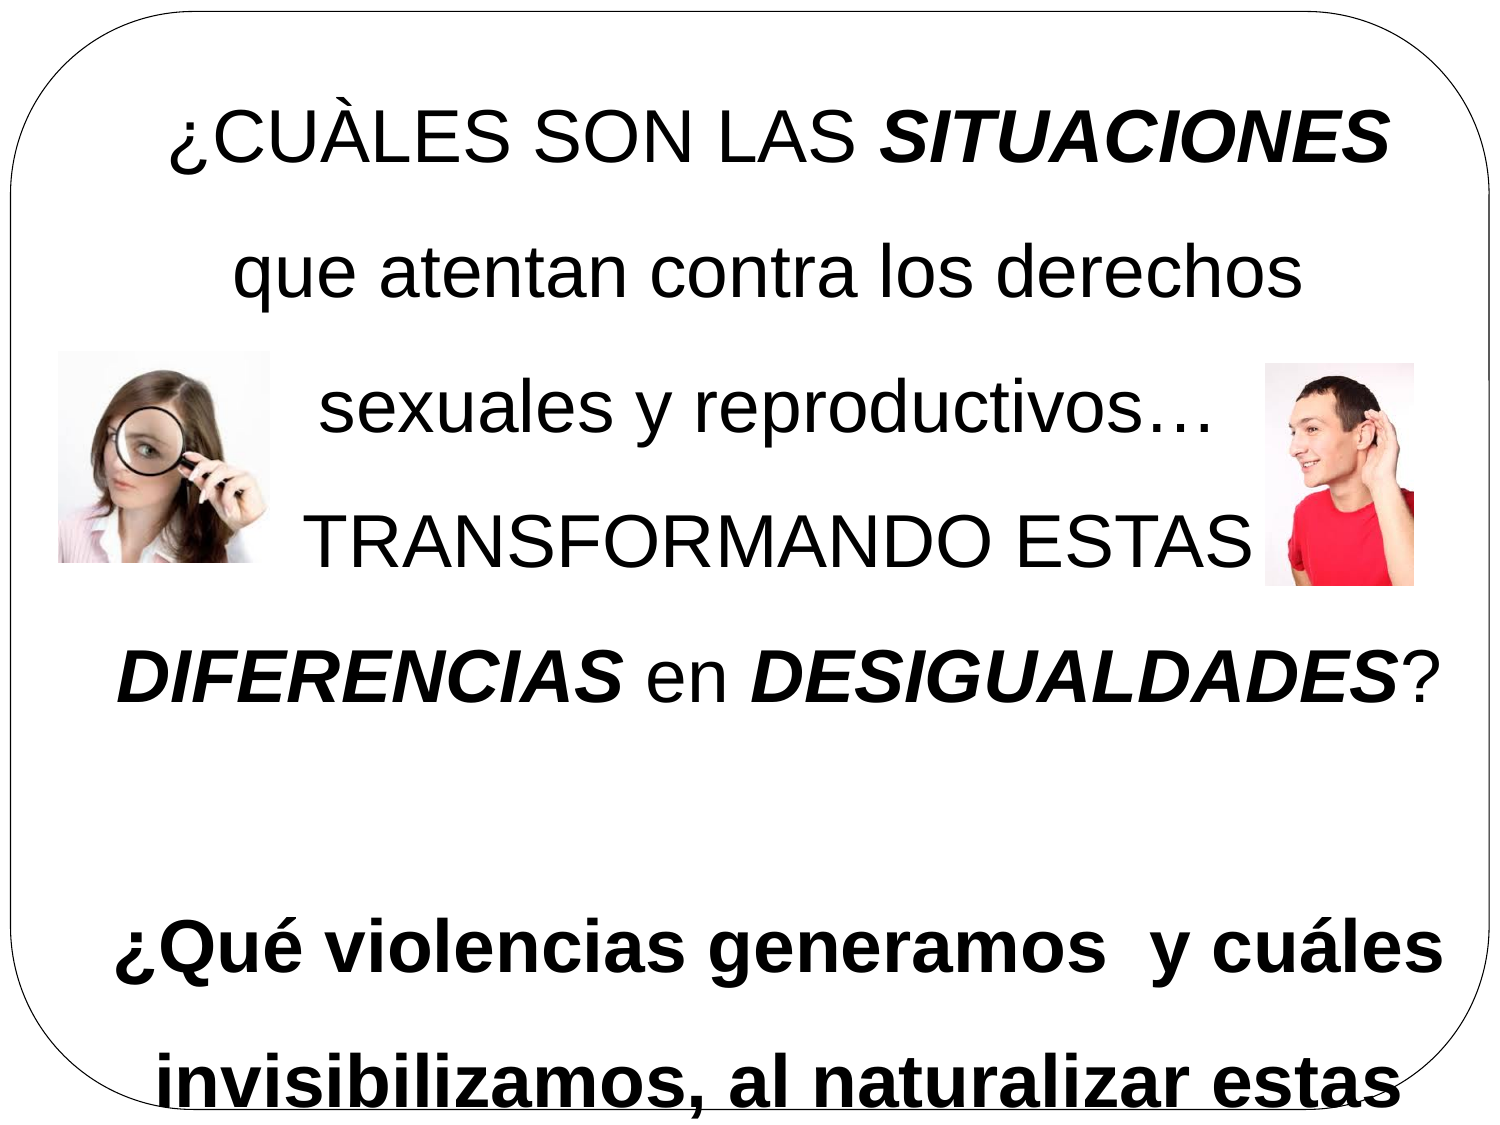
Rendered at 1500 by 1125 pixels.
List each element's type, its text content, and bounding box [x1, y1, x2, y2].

picture [58, 351, 270, 563]
picture [1265, 363, 1414, 586]
text_box ¿CUÀLES SON LAS SITUACIONES que atentan contra los derechos sexuales y reproductivos… TRANSFORMANDO ESTAS DIFERENCIAS en DESIGUALDADES? ¿Qué violencias generamos y cuáles invisibilizamos, al naturalizar estas desigualdades? [58, 35, 1500, 1125]
